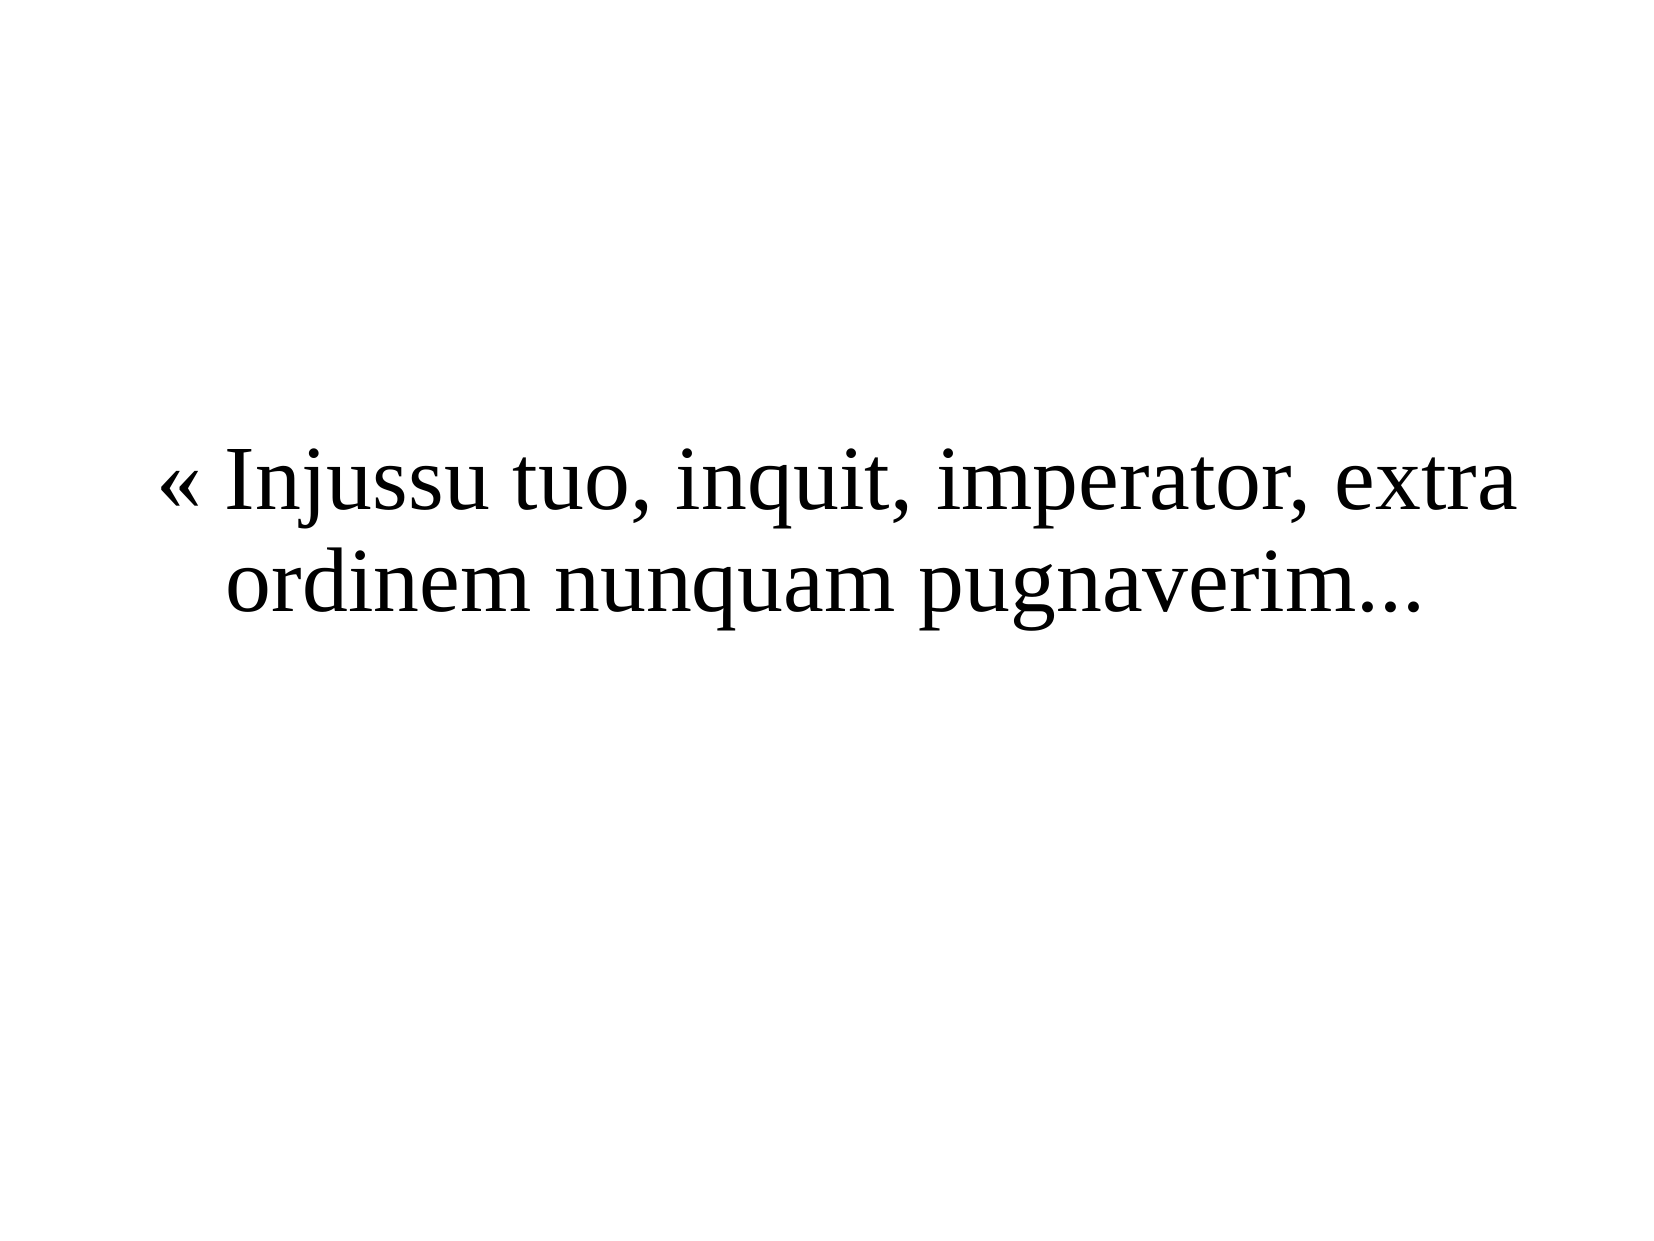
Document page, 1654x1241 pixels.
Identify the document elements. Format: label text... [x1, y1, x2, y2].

subtitle « Injussu tuo, inquit, imperator, extra ordinem nunquam pugnaverim... [82, 49, 1571, 1010]
